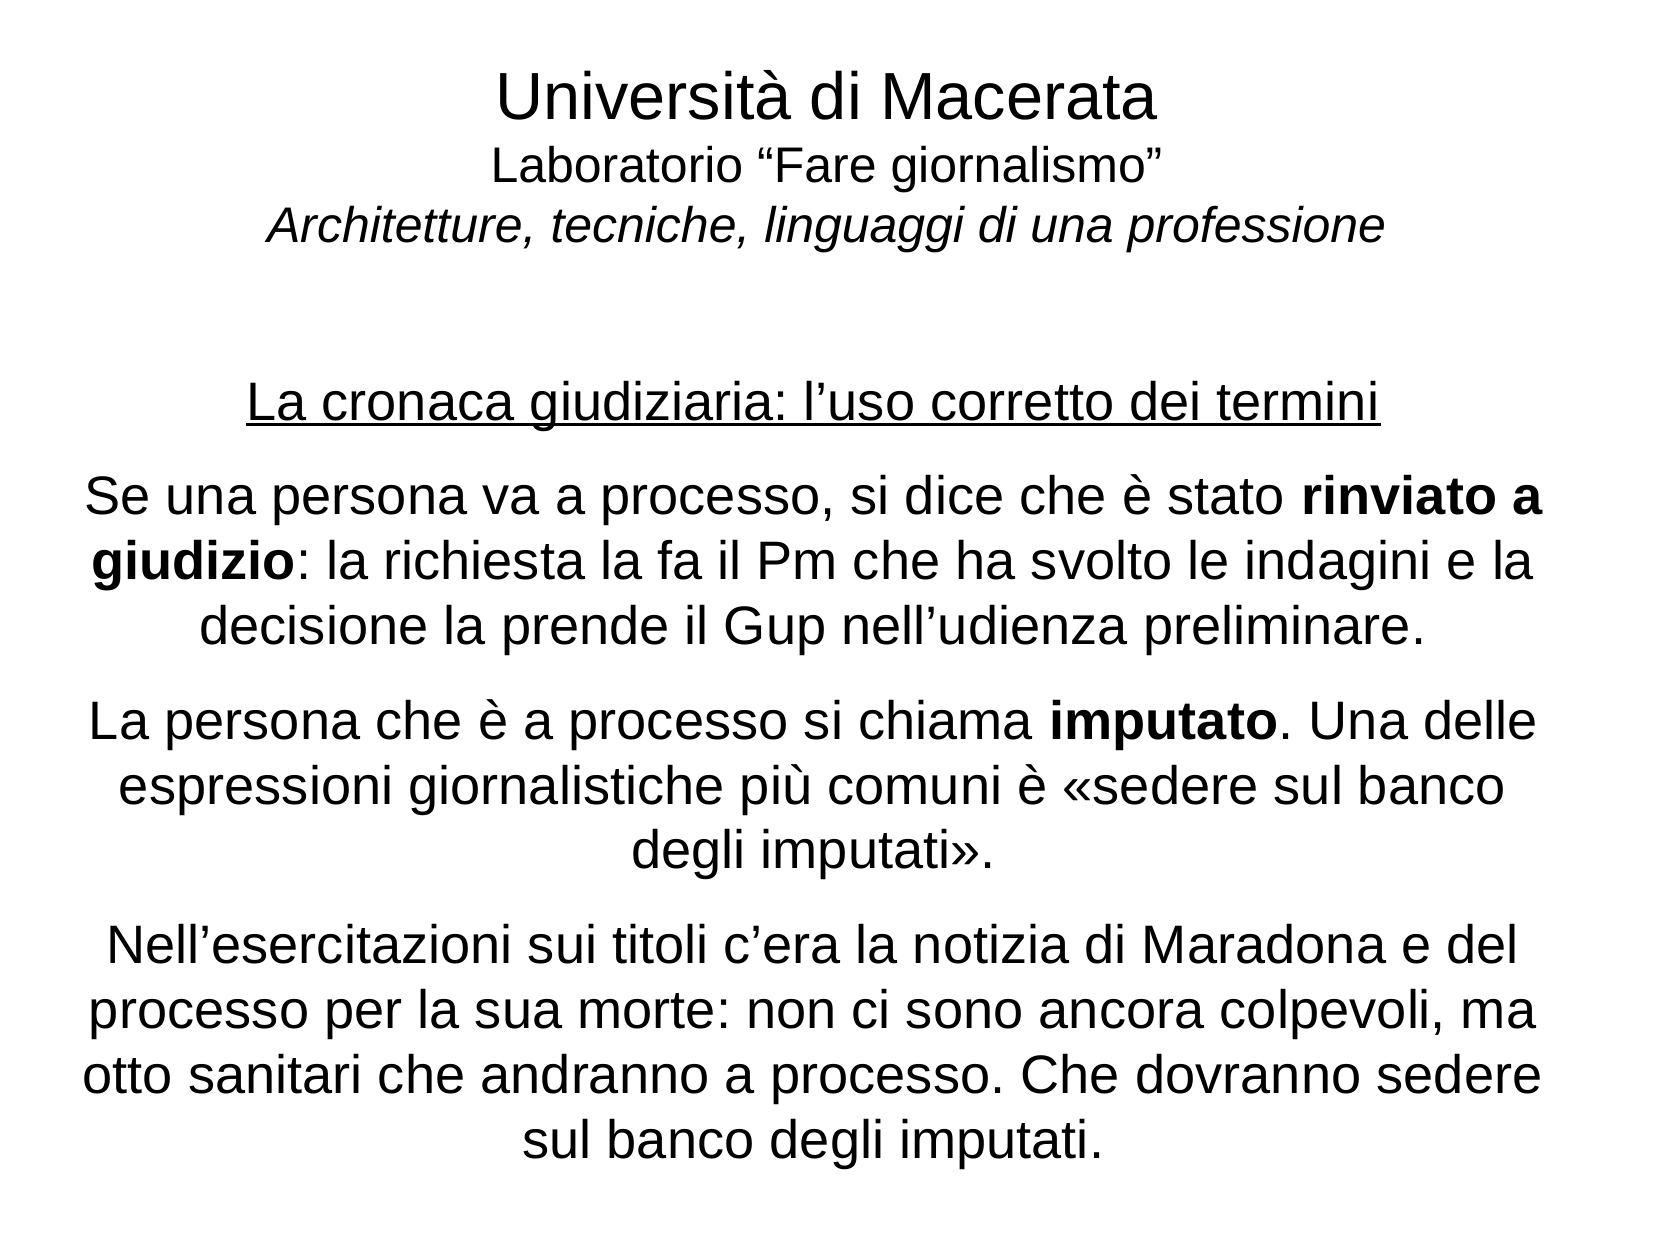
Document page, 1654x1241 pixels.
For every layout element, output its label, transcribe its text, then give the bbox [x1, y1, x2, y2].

subtitle La cronaca giudiziaria: l’uso corretto dei termini Se una persona va a processo, si dice che è stato rinviato a giudizio: la richiesta la fa il Pm che ha svolto le indagini e la decisione la prende il Gup nell’udienza preliminare. La persona che è a processo si chiama imputato. Una delle espressioni giornalistiche più comuni è «sedere sul banco degli imputati». Nell’esercitazioni sui titoli c’era la notizia di Maradona e del processo per la sua morte: non ci sono ancora colpevoli, ma otto sanitari che andranno a processo. Che dovranno sedere sul banco degli imputati. [82, 291, 1571, 1235]
title Università di Macerata Laboratorio “Fare giornalismo” Architetture, tecniche, linguaggi di una professione [82, 49, 1571, 257]
